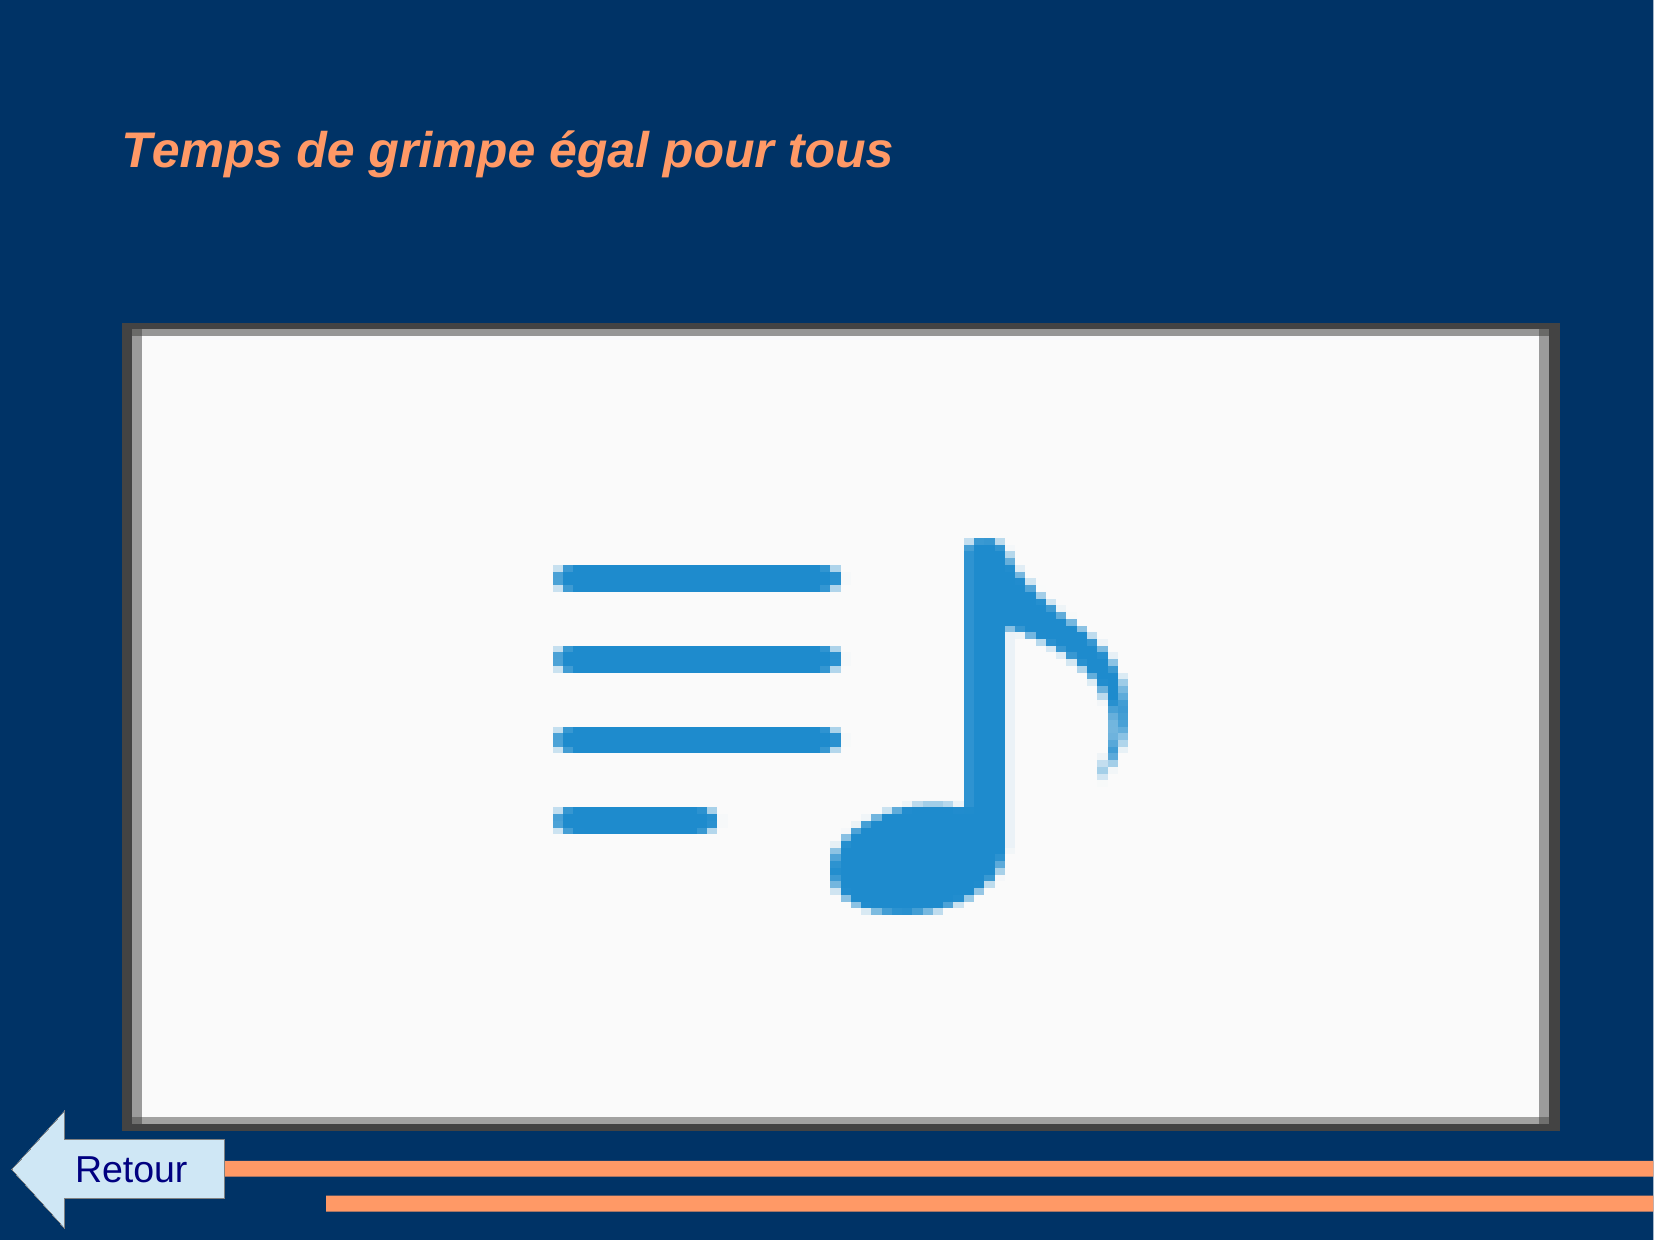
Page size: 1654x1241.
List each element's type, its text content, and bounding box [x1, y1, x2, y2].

text_box Retour [11, 1110, 225, 1229]
title Temps de grimpe égal pour tous [121, 46, 1534, 254]
text_box [121, 322, 1561, 1132]
